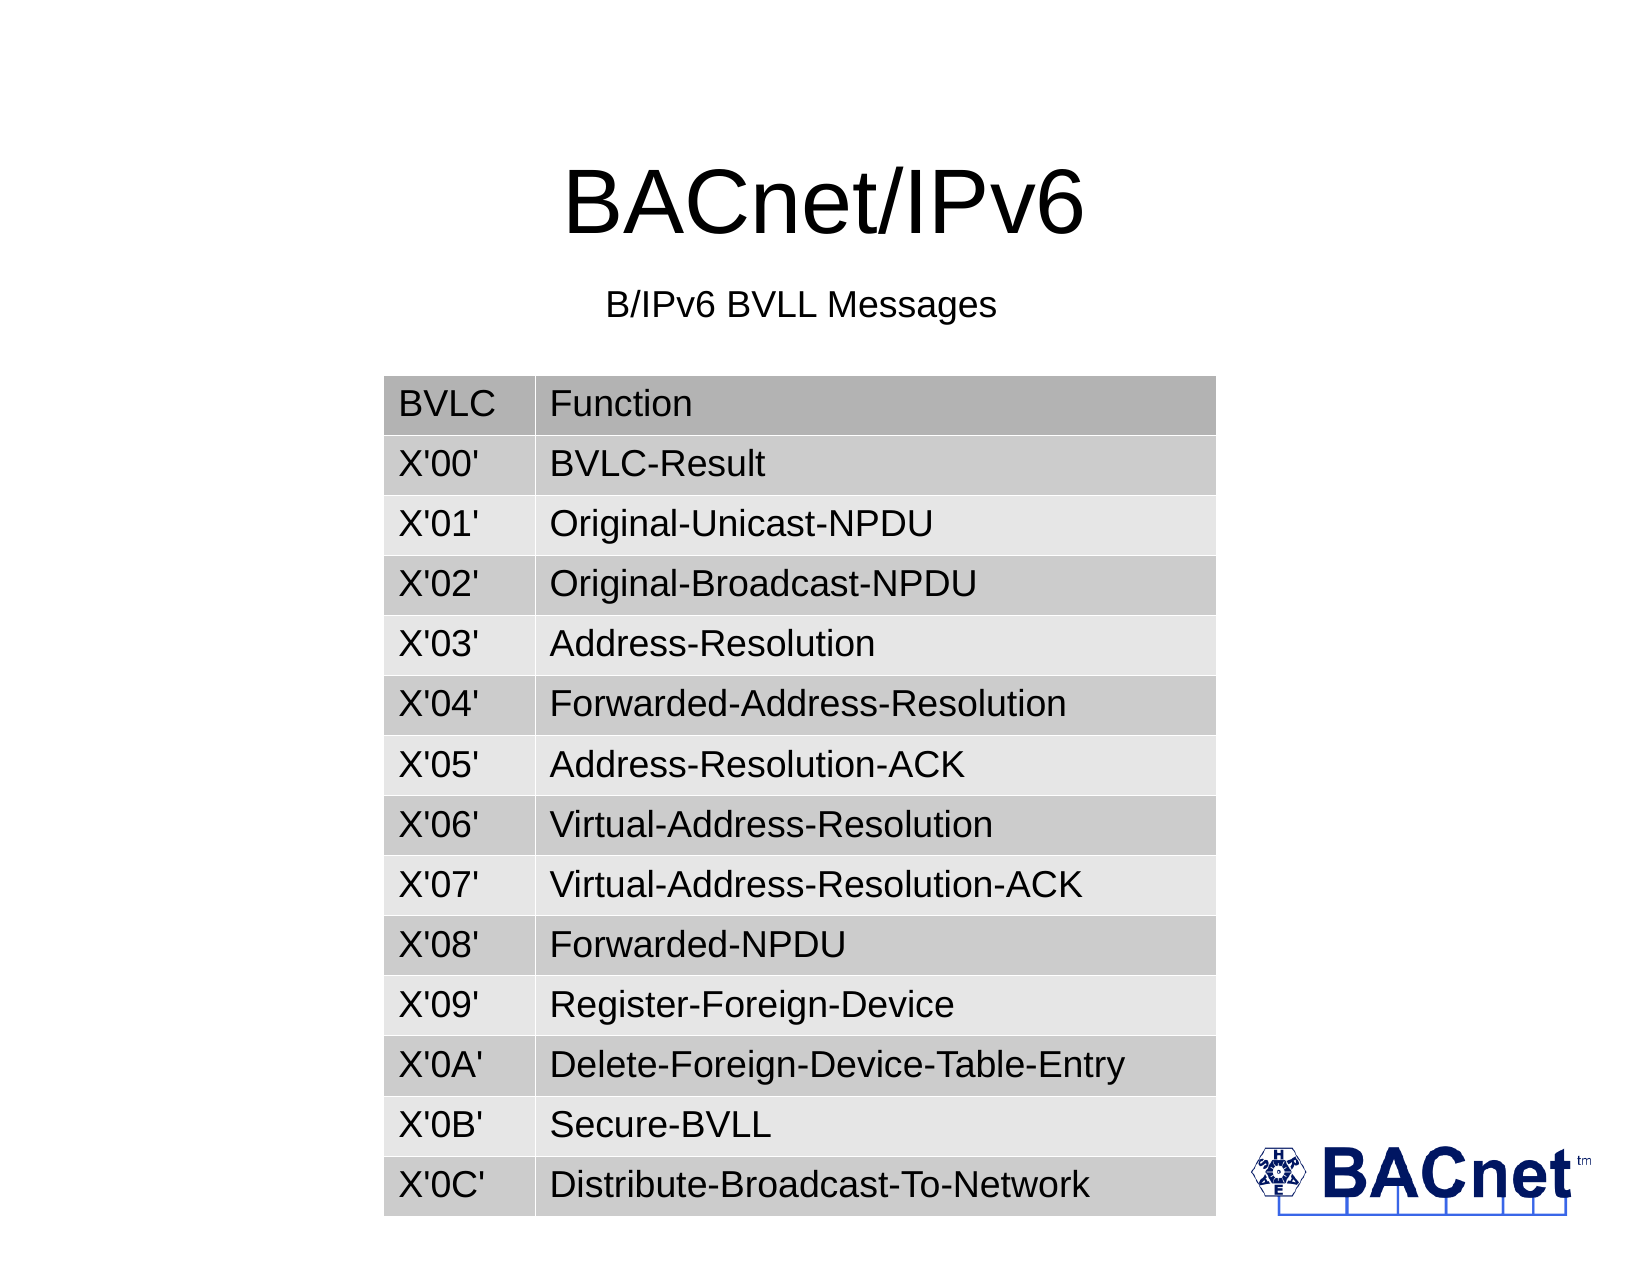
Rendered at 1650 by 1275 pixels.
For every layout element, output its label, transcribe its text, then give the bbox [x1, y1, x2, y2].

table_cell X'02' [384, 556, 535, 615]
table_cell Original-Unicast-NPDU [536, 496, 1216, 555]
table_cell X'01' [384, 496, 535, 555]
table_cell Original-Broadcast-NPDU [536, 556, 1216, 615]
table_cell Delete-Foreign-Device-Table-Entry [536, 1036, 1216, 1096]
table_cell Forwarded-Address-Resolution [536, 676, 1216, 735]
table_cell X'04' [384, 676, 535, 735]
table_cell X'08' [384, 916, 535, 975]
table_cell Virtual-Address-Resolution-ACK [536, 856, 1216, 915]
table_cell Register-Foreign-Device [536, 976, 1216, 1035]
table_cell X'0A' [384, 1036, 535, 1096]
table_cell Forwarded-NPDU [536, 916, 1216, 975]
table_cell Distribute-Broadcast-To-Network [536, 1157, 1216, 1216]
table_header BVLC [384, 376, 535, 435]
table_cell X'09' [384, 976, 535, 1035]
picture [1251, 1146, 1591, 1216]
table_cell X'0B' [384, 1097, 535, 1156]
title BACnet/IPv6 [135, 112, 1515, 291]
table_cell X'00' [384, 436, 535, 495]
table_cell X'05' [384, 736, 535, 795]
table_cell Virtual-Address-Resolution [536, 796, 1216, 855]
table_cell X'07' [384, 856, 535, 915]
table_cell Address-Resolution-ACK [536, 736, 1216, 795]
table_cell X'0C' [384, 1157, 535, 1216]
table_header Function [536, 376, 1216, 435]
table_cell BVLC-Result [536, 436, 1216, 495]
table_cell X'06' [384, 796, 535, 855]
text_box B/IPv6 BVLL Messages [389, 276, 1215, 345]
table_cell Secure-BVLL [536, 1097, 1216, 1156]
table_cell X'03' [384, 616, 535, 675]
table_cell Address-Resolution [536, 616, 1216, 675]
